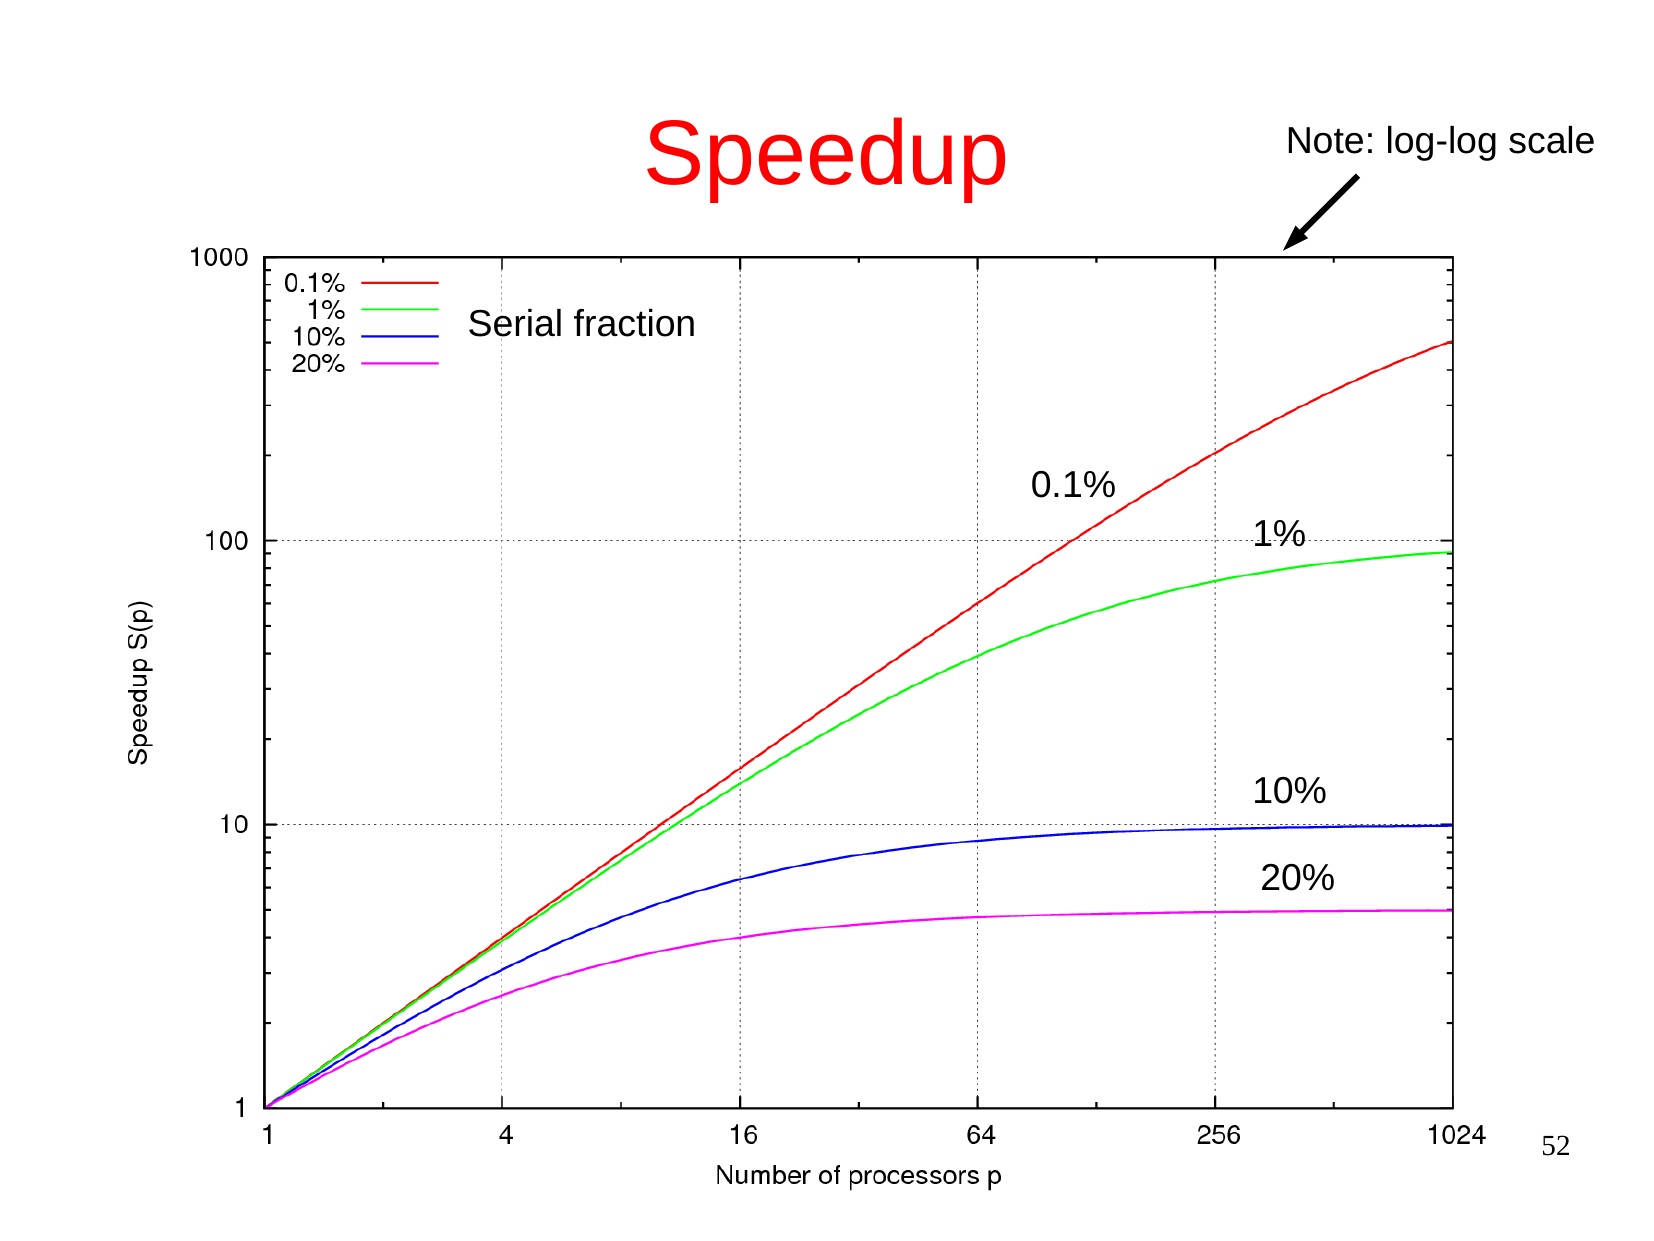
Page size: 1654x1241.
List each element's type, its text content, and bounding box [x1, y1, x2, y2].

text_box Note: log-log scale [1271, 112, 1611, 170]
text_box 1% [1237, 505, 1322, 563]
text_box Serial fraction [450, 292, 751, 356]
title Speedup [82, 49, 1571, 257]
text_box 0.1% [1015, 455, 1131, 513]
text_box 10% [1237, 761, 1342, 819]
picture [116, 224, 1501, 1194]
text_box 20% [1245, 849, 1351, 906]
